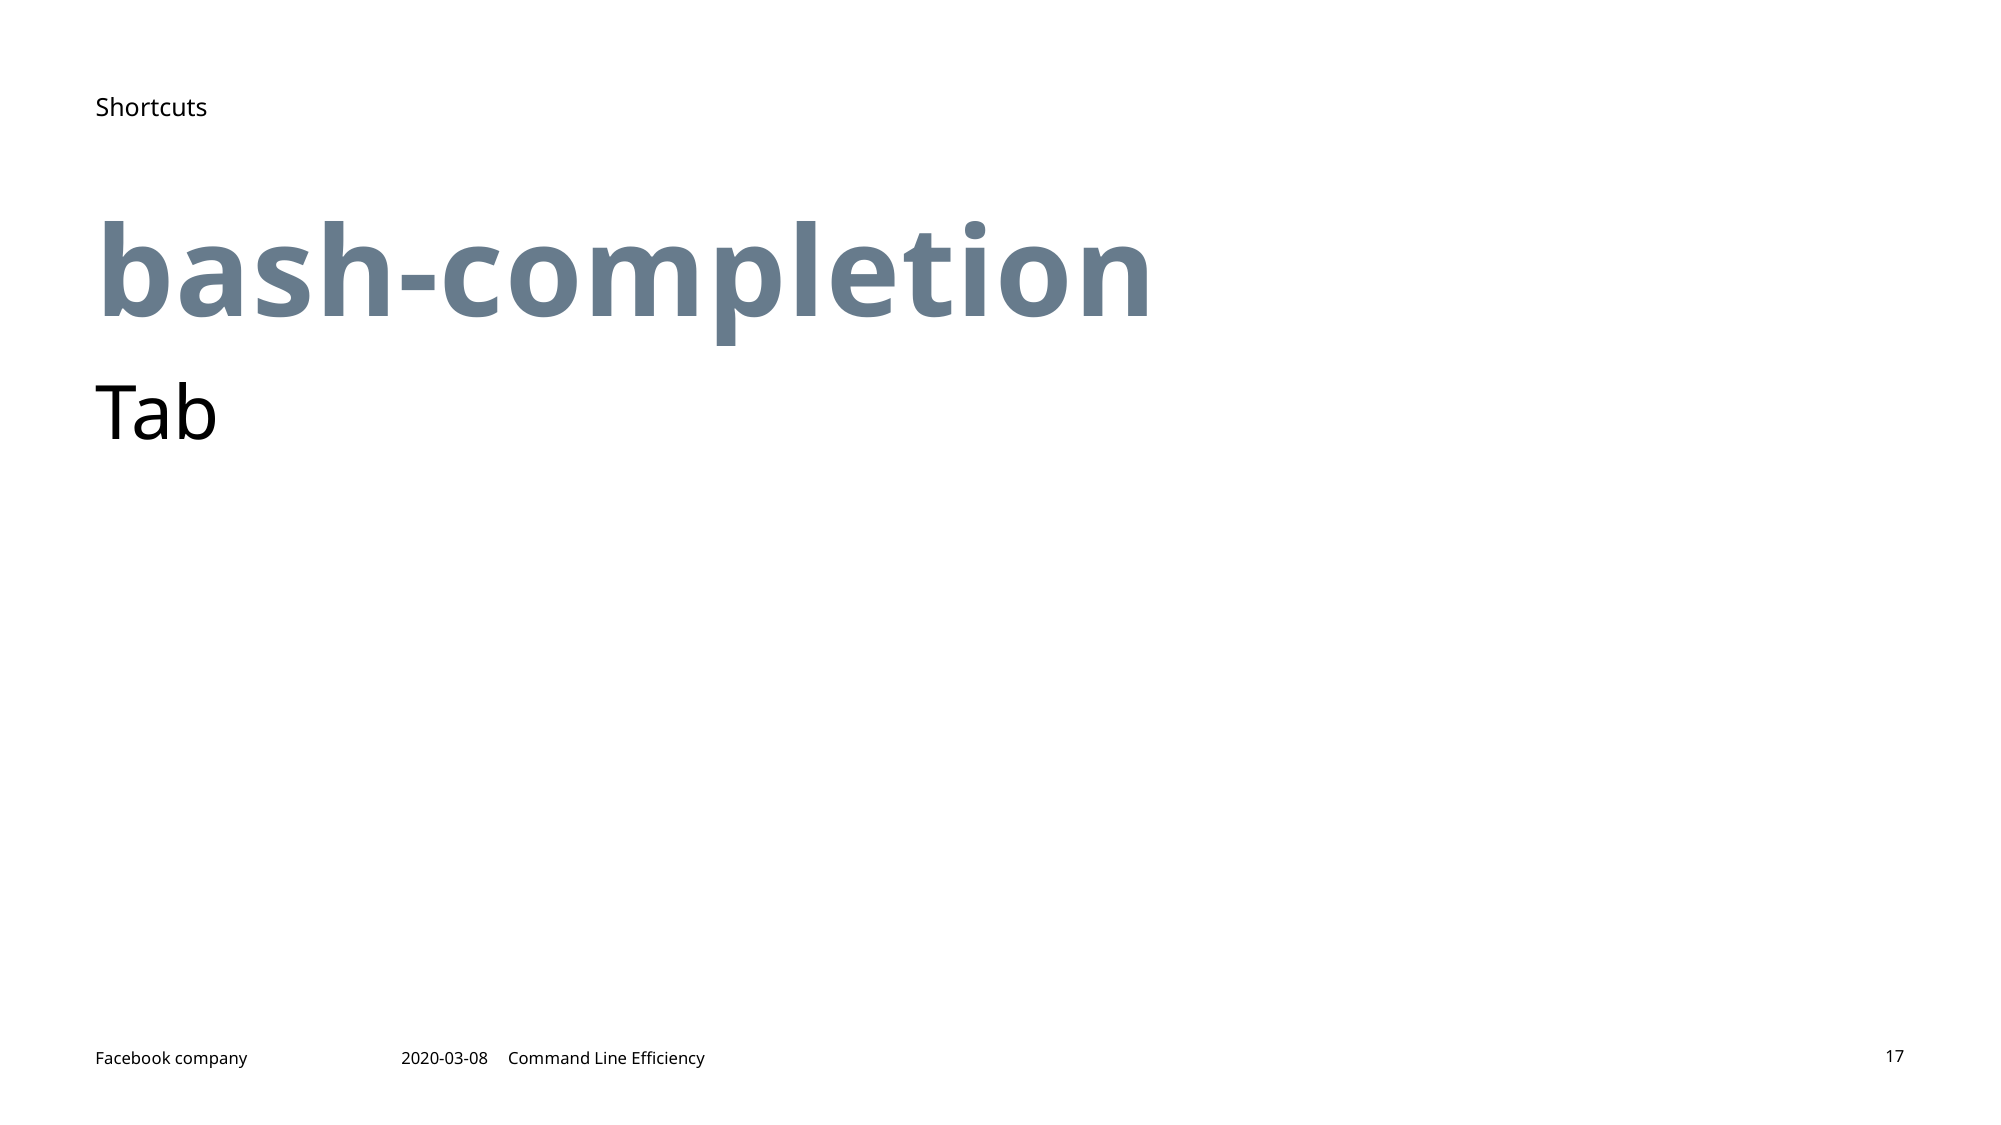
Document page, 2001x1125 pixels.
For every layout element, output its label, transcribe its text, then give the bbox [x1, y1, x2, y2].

list Shortcuts [95, 88, 988, 119]
list Tab [95, 355, 1905, 820]
footer Command Line Efficiency [508, 1047, 1294, 1068]
slide_number 2020-03-08 [401, 1047, 508, 1068]
slide_number <number> [1840, 1047, 1905, 1068]
title bash-completion [95, 176, 1905, 333]
